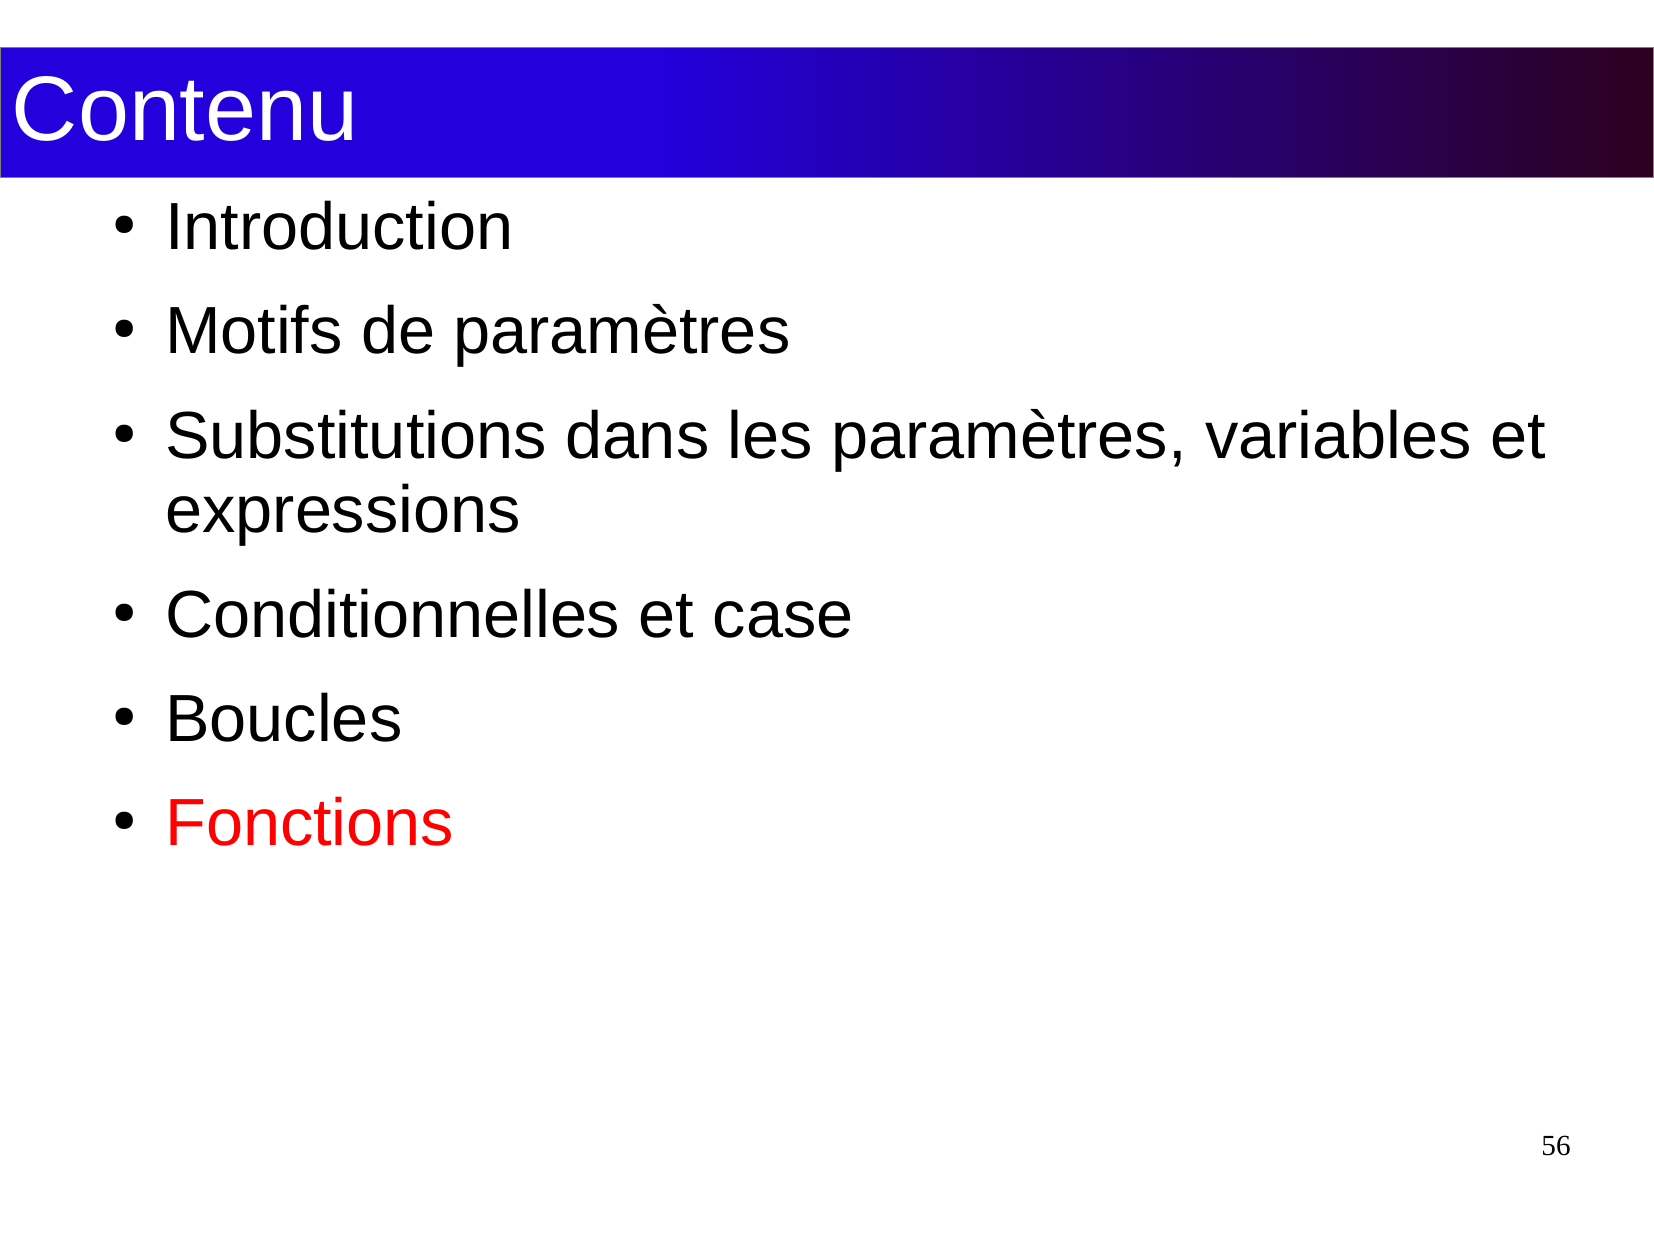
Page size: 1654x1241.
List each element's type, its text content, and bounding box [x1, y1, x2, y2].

title Contenu [11, 5, 1642, 213]
list Introduction Motifs de paramètres Substitutions dans les paramètres, variables et expressions Conditionnelles et case Boucles Fonctions [94, 188, 1550, 909]
